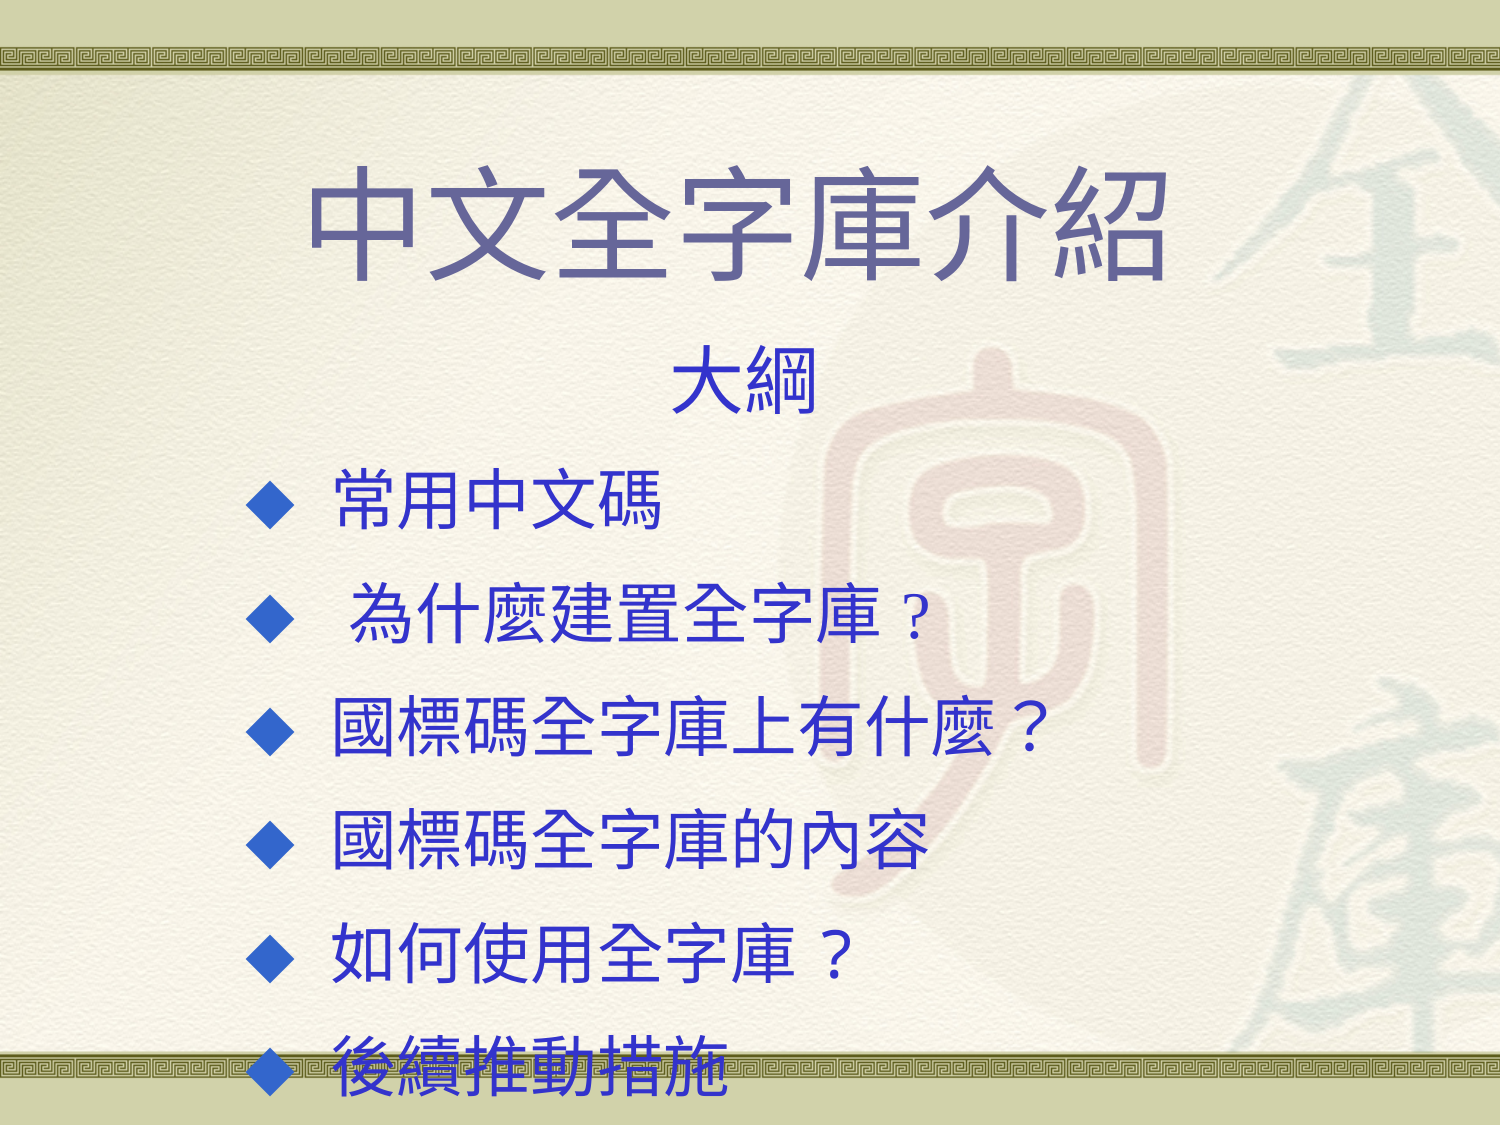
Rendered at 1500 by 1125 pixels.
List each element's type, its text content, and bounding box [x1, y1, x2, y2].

title 中文全字庫介紹 [100, 125, 1376, 308]
subtitle 大綱 ◆ 常用中文碼 ◆ 為什麼建置全字庫? ◆ 國標碼全字庫上有什麼？ ◆ 國標碼全字庫的內容 ◆ 如何使用全字庫? ◆ 後續推動措施 [171, 314, 1329, 1012]
picture [0, 0, 1500, 1125]
